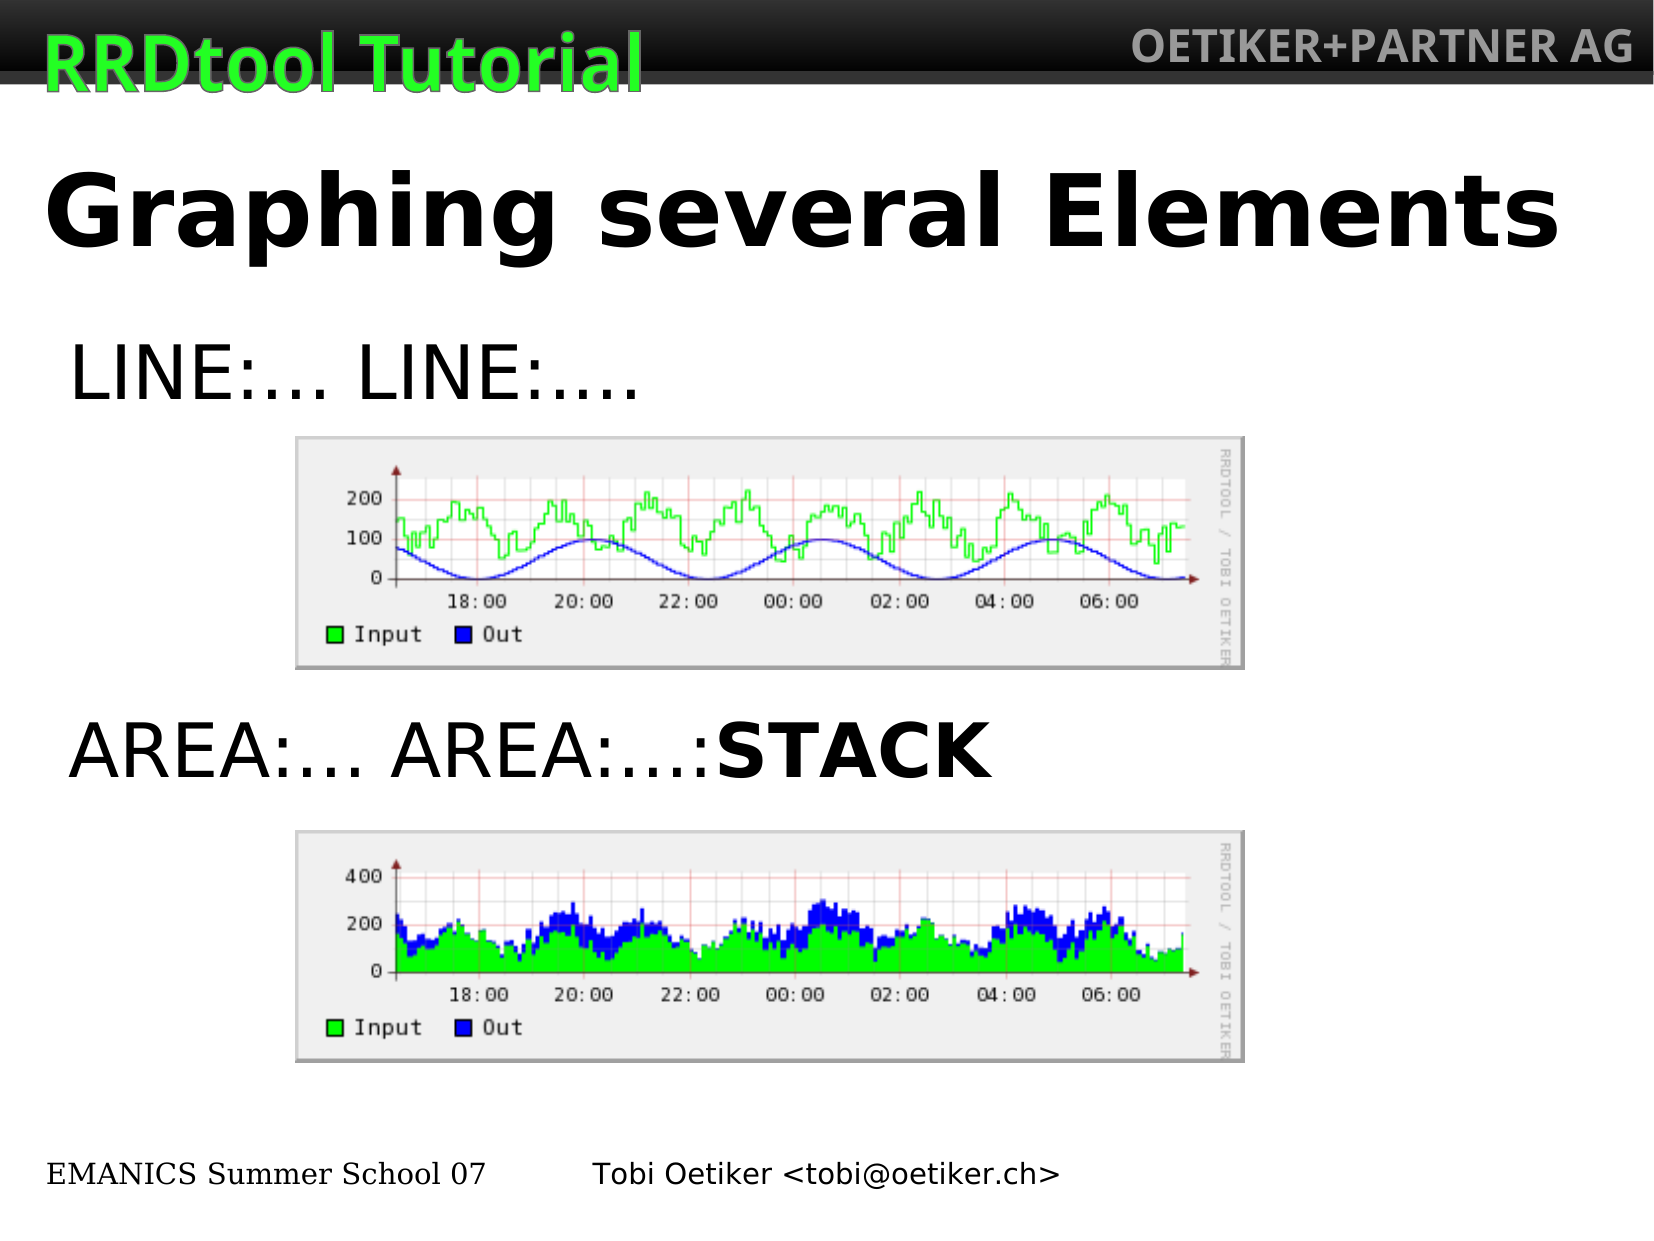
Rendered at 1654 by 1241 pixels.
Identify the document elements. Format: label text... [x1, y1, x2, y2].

picture [295, 830, 1245, 1063]
title Graphing several Elements [43, 137, 1582, 287]
list LINE:... LINE:.... AREA:... AREA:...:STACK [50, 329, 1571, 1099]
picture [295, 436, 1245, 670]
